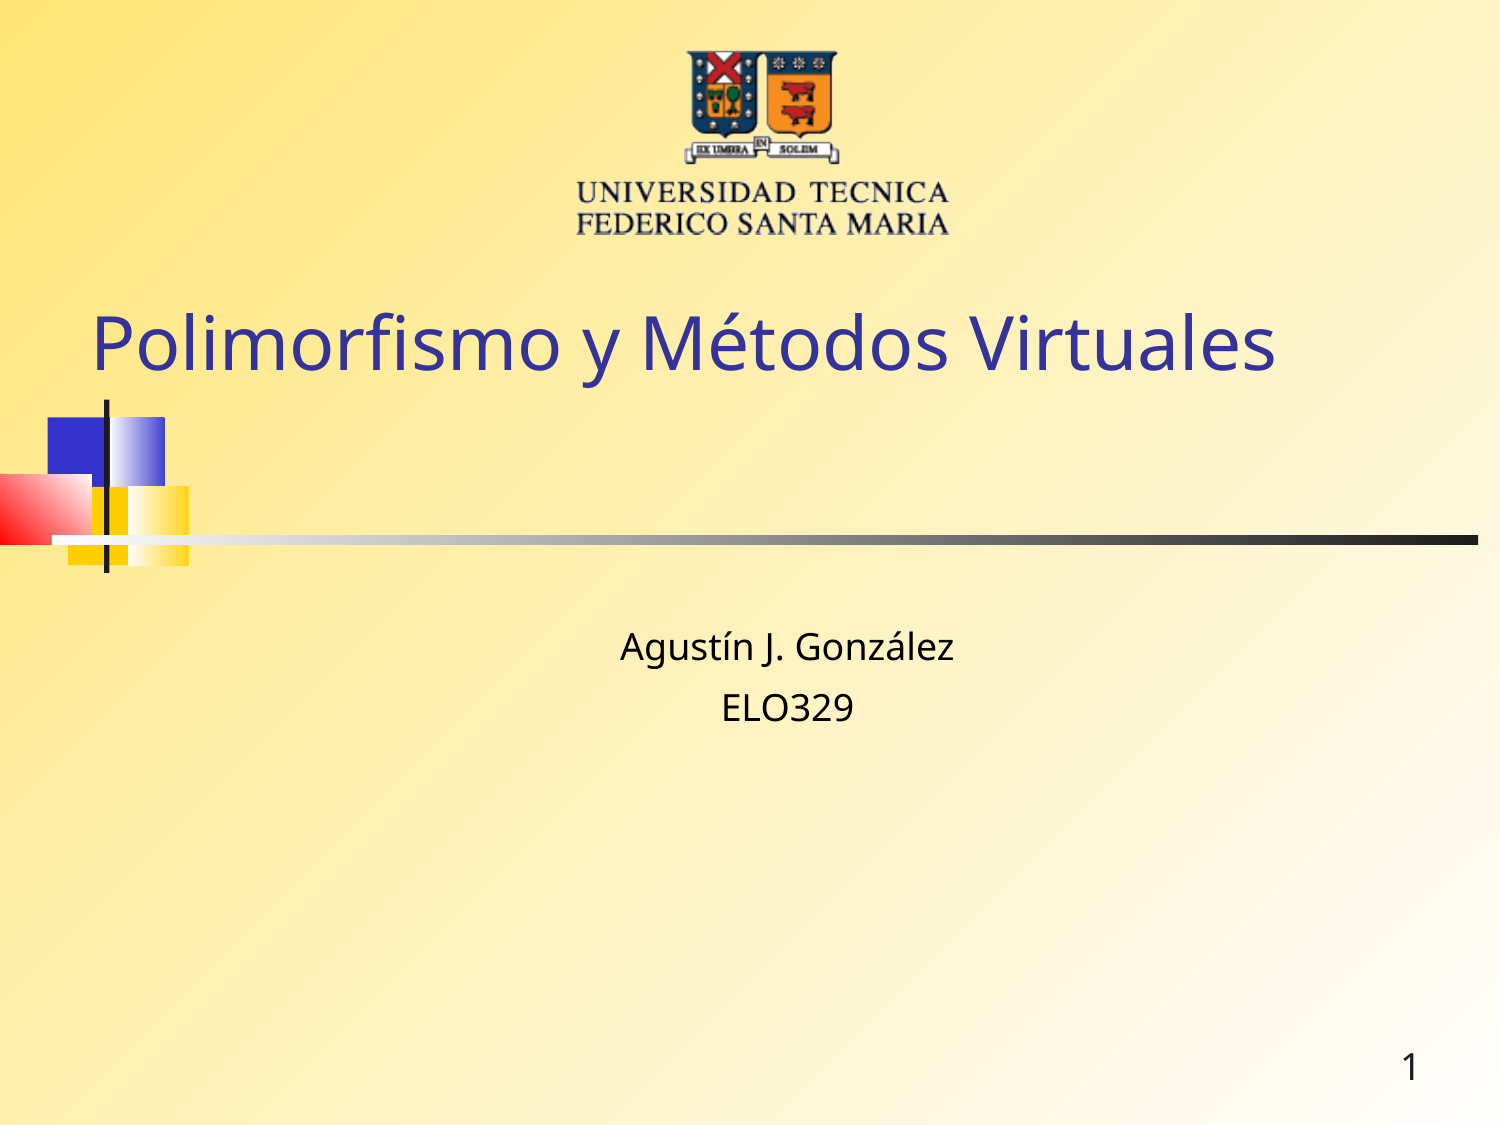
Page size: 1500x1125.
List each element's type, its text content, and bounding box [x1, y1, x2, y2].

subtitle Agustín J. González ELO329 [225, 612, 1276, 901]
title Polimorfismo y Métodos Virtuales [75, 137, 1351, 400]
picture [575, 50, 951, 137]
